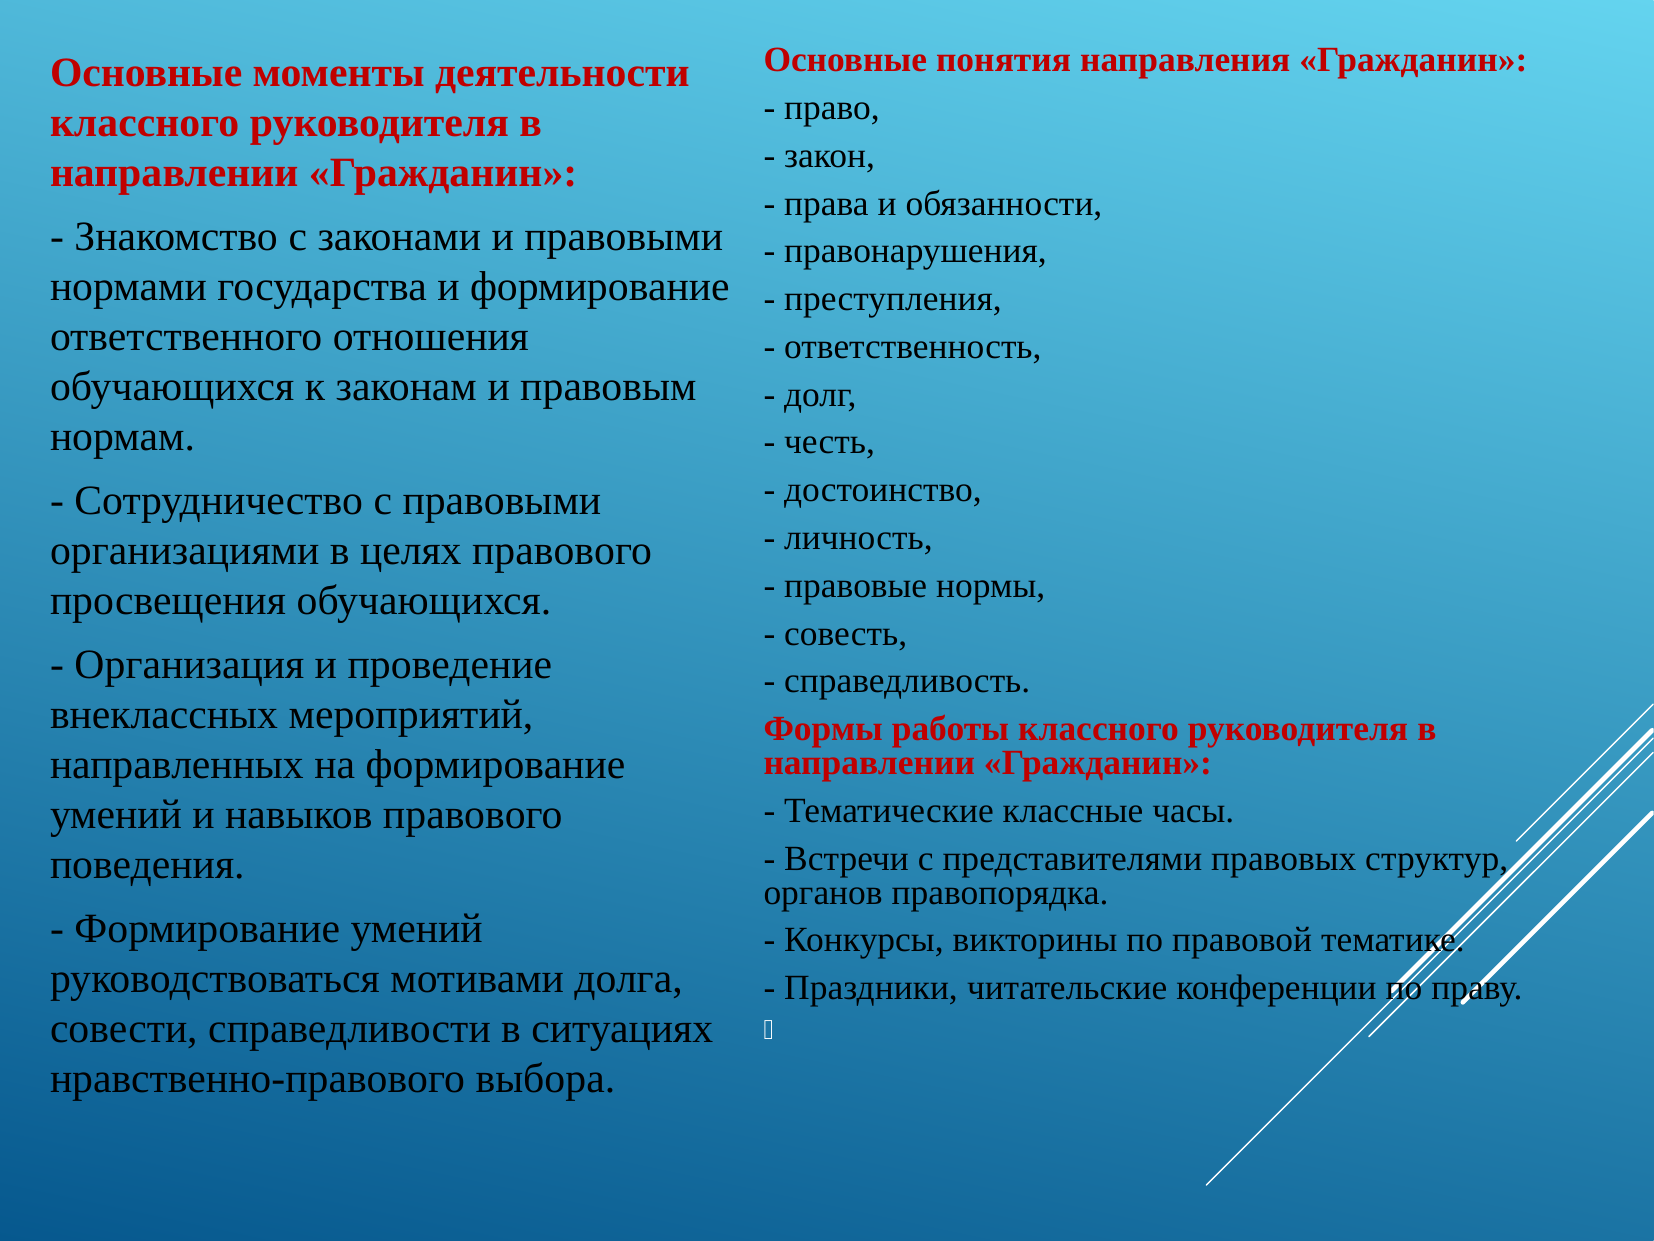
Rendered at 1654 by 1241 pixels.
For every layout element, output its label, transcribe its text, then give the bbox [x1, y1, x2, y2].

list Основные моменты деятельности классного руководителя в направлении «Гражданин»: - Знакомство с законами и правовыми нормами государства и формирование ответственного отношения обучающихся к законам и правовым нормам. - Сотрудничество с правовыми организациями в целях правового просвещения обучающихся. - Организация и проведение внеклассных мероприятий, направленных на формирование умений и навыков правового поведения. - Формирование умений руководствоваться мотивами долга, совести, справедливости в ситуациях нравственно-правового выбора. [34, 37, 748, 1203]
list Основные понятия направления «Гражданин»: - право, - закон, - права и обязанности, - правонарушения, - преступления, - ответственность, - долг, - честь, - достоинство, - личность, - правовые нормы, - совесть, - справедливость. Формы работы классного руководителя в направлении «Гражданин»: - Тематические классные часы. - Встречи с представителями правовых структур, органов правопорядка. - Конкурсы, викторины по правовой тематике. - Праздники, читательские конференции по праву. [748, 37, 1626, 1241]
